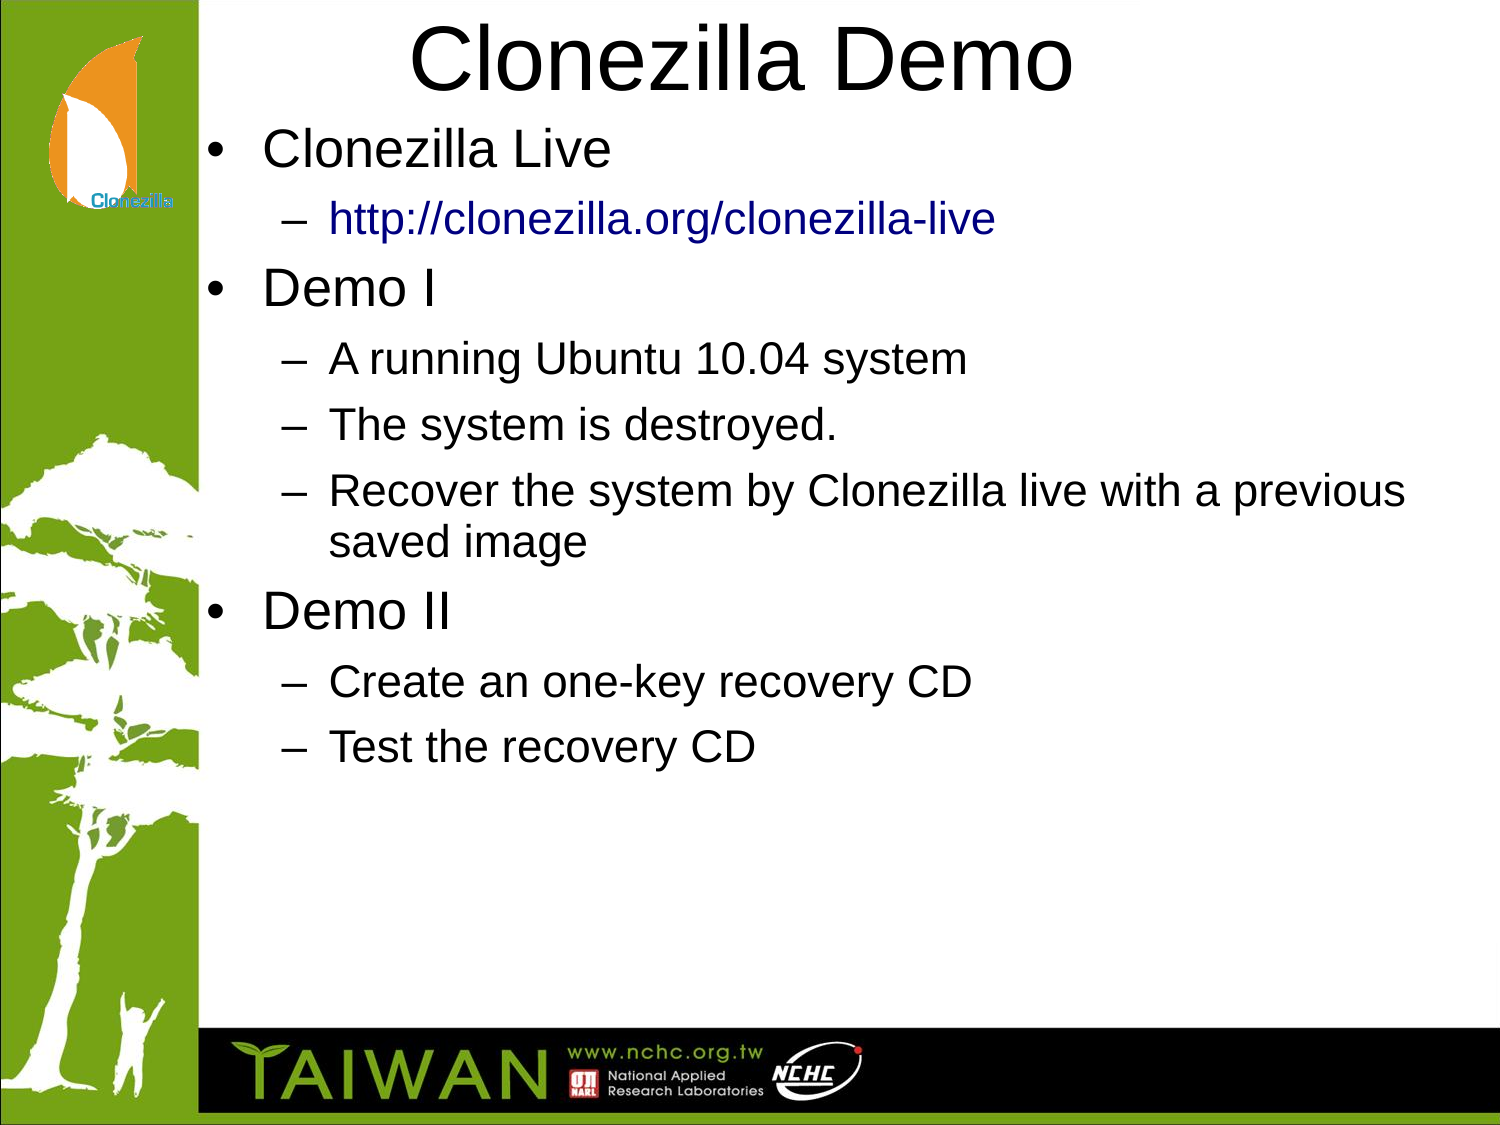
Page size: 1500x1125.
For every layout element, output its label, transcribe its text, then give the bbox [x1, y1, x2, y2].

list Clonezilla Live http://clonezilla.org/clonezilla-live Demo I A running Ubuntu 10.04 system The system is destroyed. Recover the system by Clonezilla live with a previous saved image Demo II Create an one-key recovery CD Test the recovery CD [206, 118, 1477, 916]
picture [0, 0, 1500, 1125]
title Clonezilla Demo [67, 0, 1418, 148]
